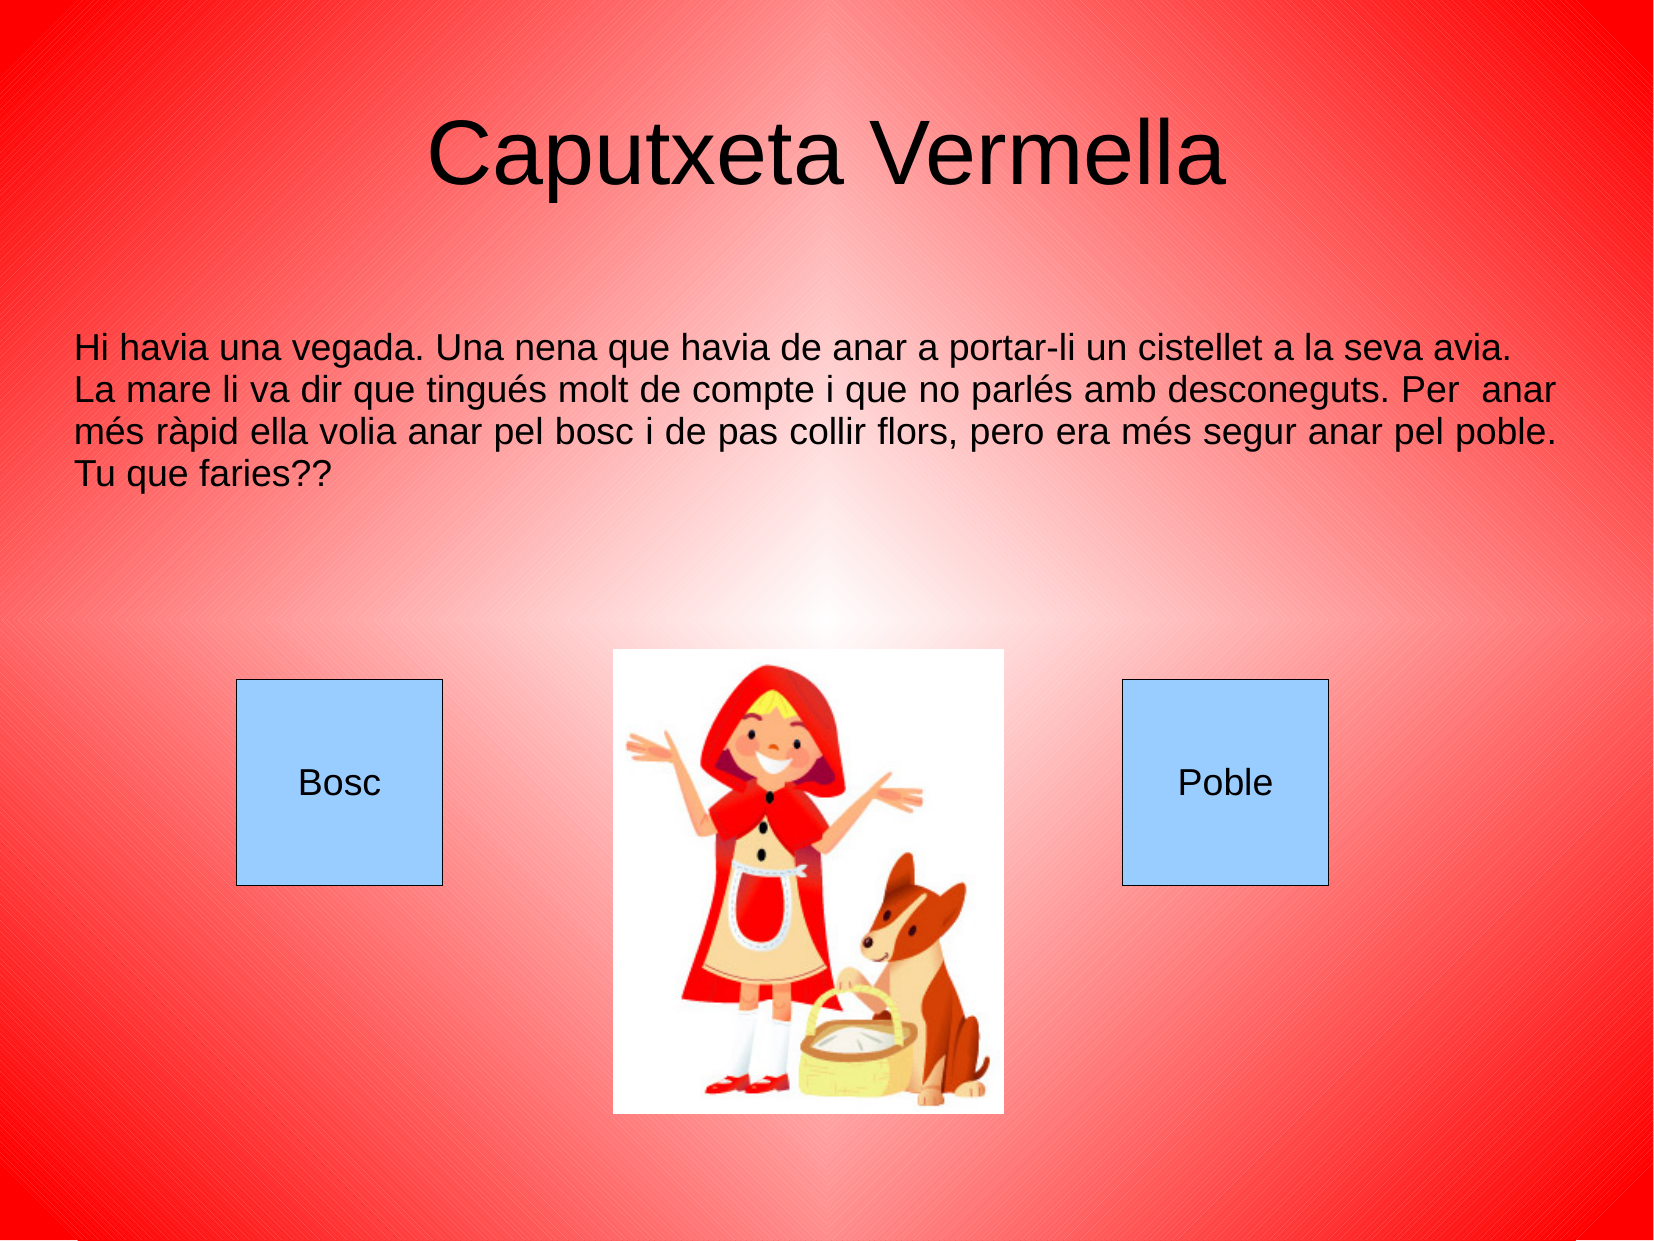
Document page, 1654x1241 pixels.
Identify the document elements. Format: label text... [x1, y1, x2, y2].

title Caputxeta Vermella [82, 49, 1571, 257]
text_box Hi havia una vegada. Una nena que havia de anar a portar-li un cistellet a la seva avia. La mare li va dir que tingués molt de compte i que no parlés amb desconeguts. Per anar més ràpid ella volia anar pel bosc i de pas collir flors, pero era més segur anar pel poble. Tu que faries?? [59, 318, 1602, 502]
picture [613, 649, 1004, 1114]
text_box Bosc [236, 679, 443, 886]
text_box Poble [1122, 679, 1329, 886]
